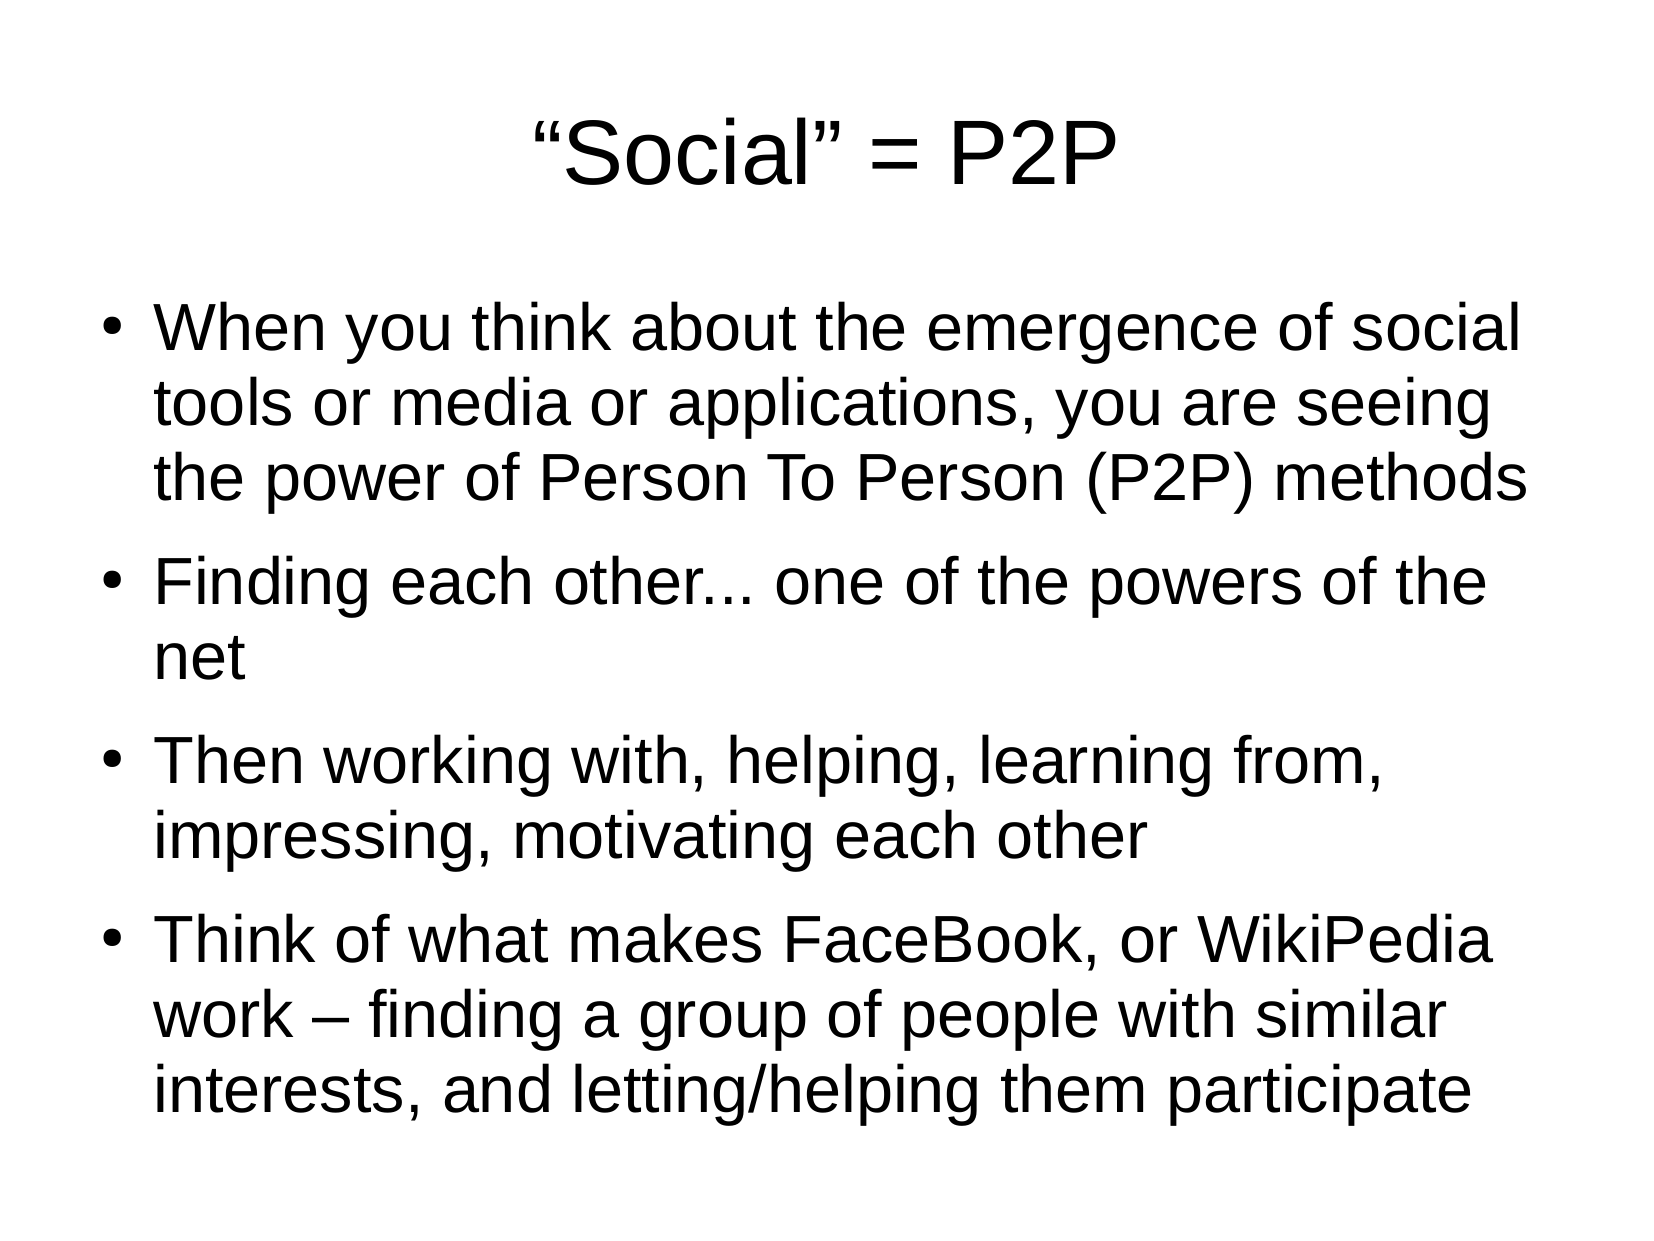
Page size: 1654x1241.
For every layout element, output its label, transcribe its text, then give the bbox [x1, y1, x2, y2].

list When you think about the emergence of social tools or media or applications, you are seeing the power of Person To Person (P2P) methods Finding each other... one of the powers of the net Then working with, helping, learning from, impressing, motivating each other Think of what makes FaceBook, or WikiPedia work – finding a group of people with similar interests, and letting/helping them participate [82, 290, 1538, 1186]
title “Social” = P2P [82, 49, 1571, 257]
